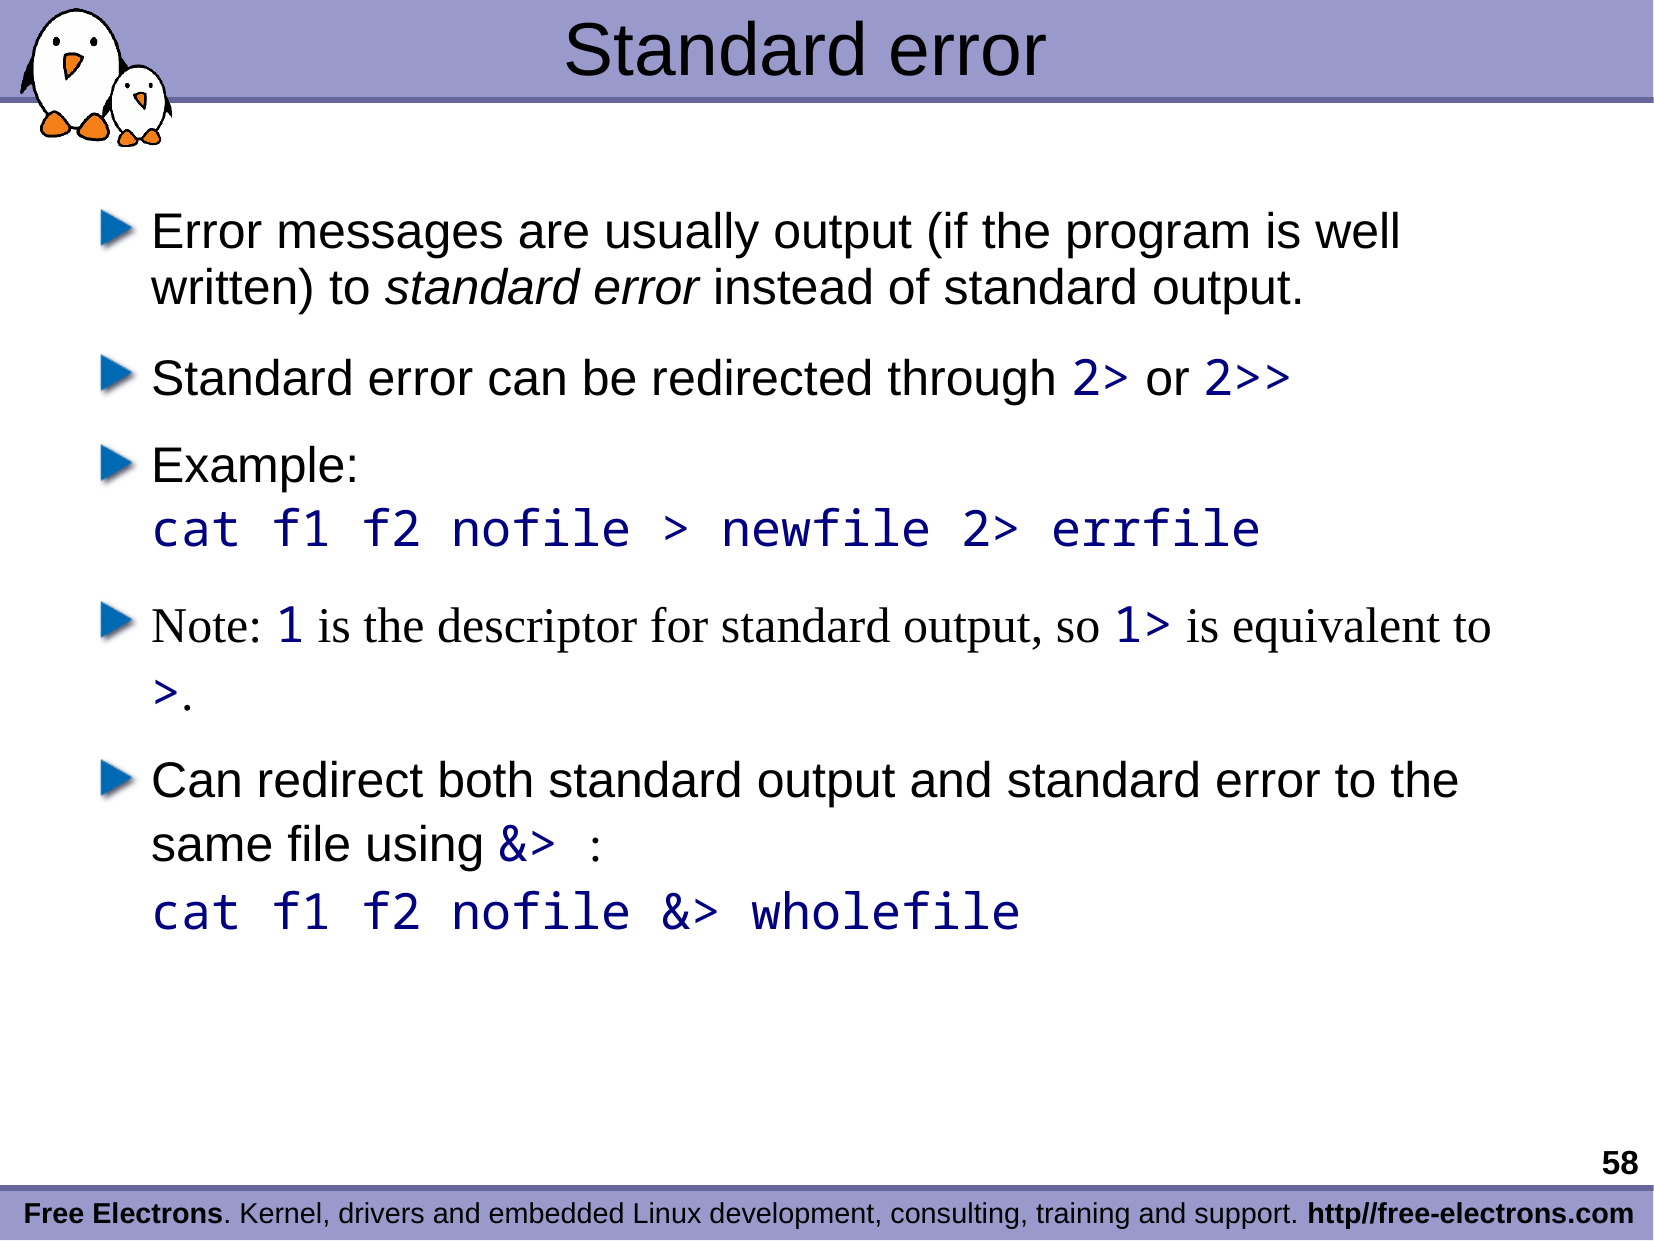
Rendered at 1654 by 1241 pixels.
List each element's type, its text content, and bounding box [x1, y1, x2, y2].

list Error messages are usually output (if the program is well written) to standard error instead of standard output. Standard error can be redirected through 2> or 2>> Example: cat f1 f2 nofile > newfile 2> errfile Note: 1 is the descriptor for standard output, so 1> is equivalent to >. Can redirect both standard output and standard error to the same file using &> : cat f1 f2 nofile &> wholefile [80, 203, 1493, 1216]
title Standard error [60, 0, 1551, 100]
picture [20, 8, 172, 147]
